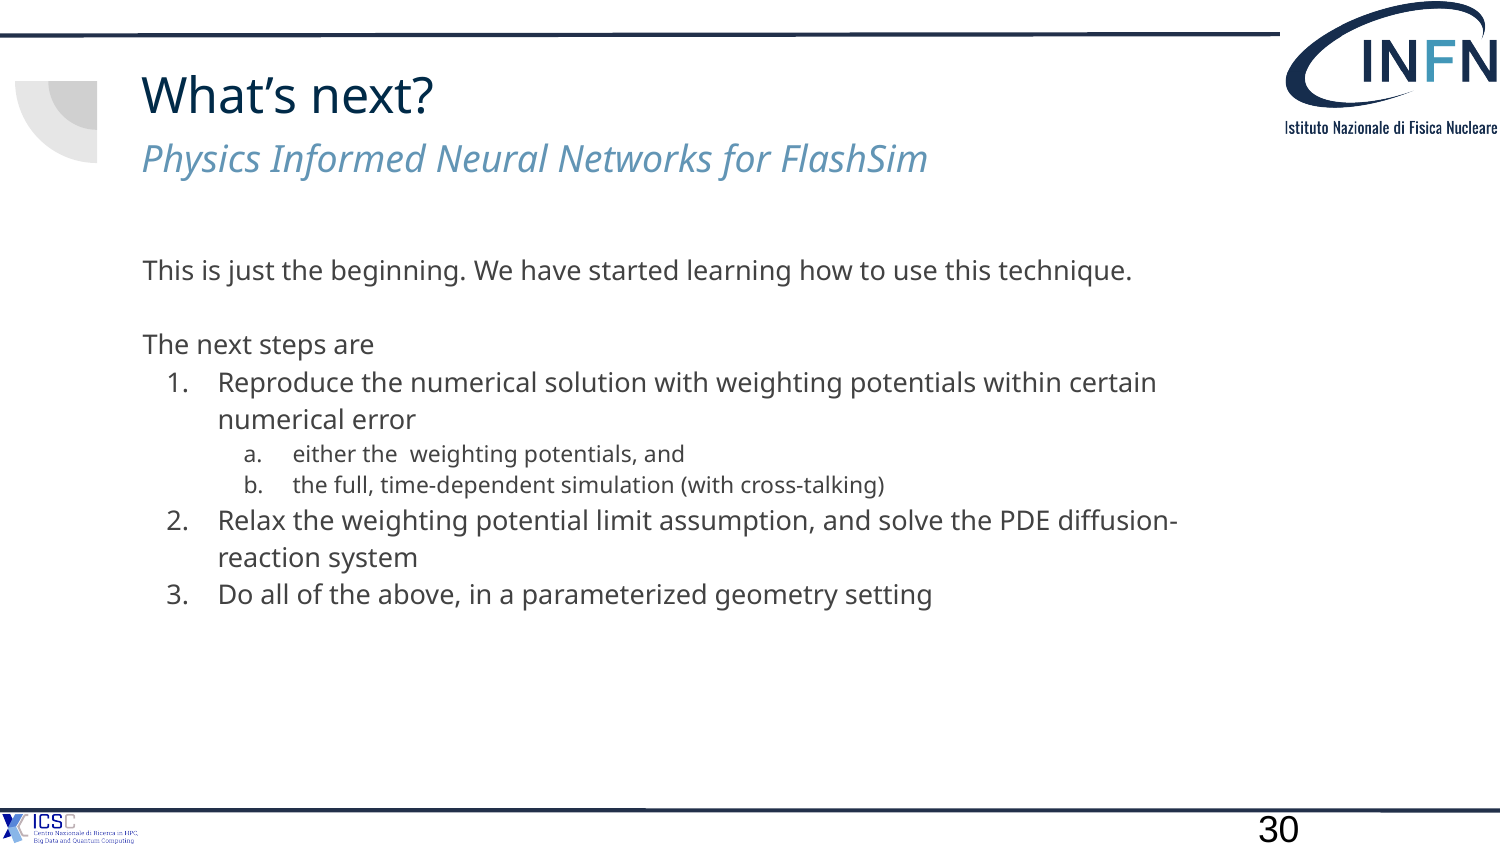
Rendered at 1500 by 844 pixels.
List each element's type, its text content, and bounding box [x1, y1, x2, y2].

title Physics Informed Neural Networks for FlashSim [126, 119, 1280, 207]
picture [1280, 0, 1500, 137]
picture [0, 810, 143, 844]
title What’s next? [126, 48, 1280, 119]
list This is just the beginning. We have started learning how to use this technique. The next steps are Reproduce the numerical solution with weighting potentials within certain numerical error either the weighting potentials, and the full, time-dependent simulation (with cross-talking) Relax the weighting potential limit assumption, and solve the PDE diffusion-reaction system Do all of the above, in a parameterized geometry setting [127, 233, 1281, 651]
